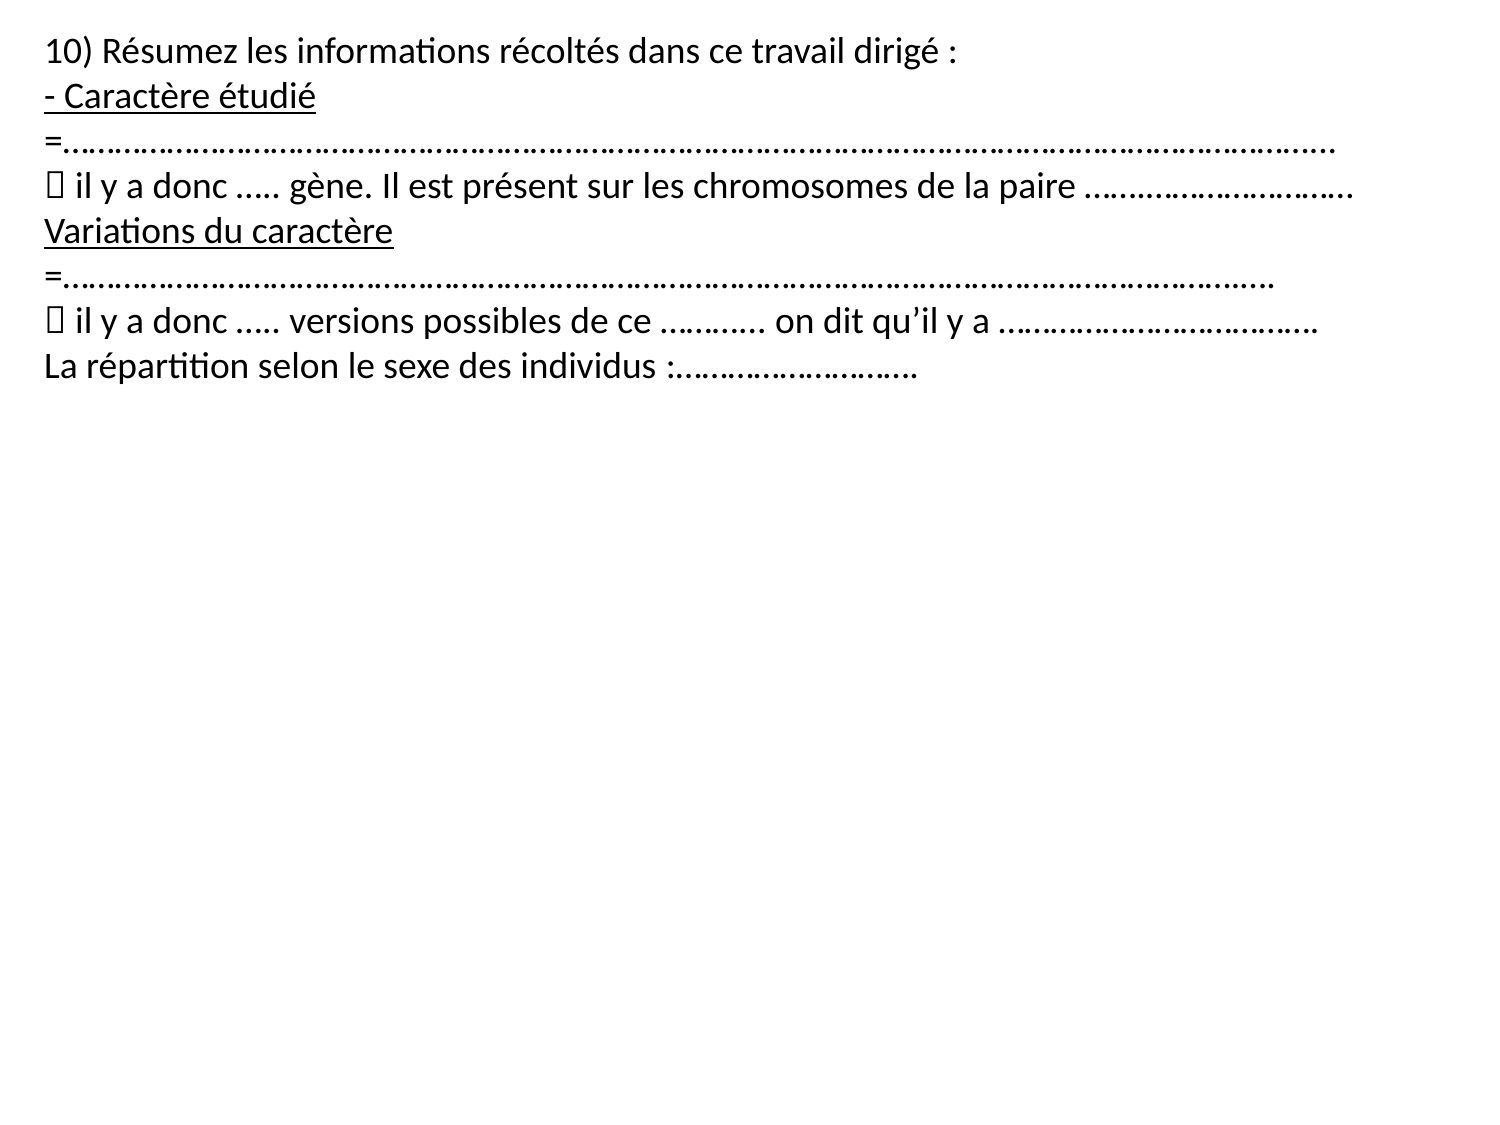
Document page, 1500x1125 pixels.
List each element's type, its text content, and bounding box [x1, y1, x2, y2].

text_box 10) Résumez les informations récoltés dans ce travail dirigé : - Caractère étudié =………………………………………………………………………………………………………………………………...  il y a donc ….. gène. Il est présent sur les chromosomes de la paire …….…………………… Variations du caractère =……………………………………………………………………………………………………………………….….  il y a donc ….. versions possibles de ce ………... on dit qu’il y a ………………………………. La répartition selon le sexe des individus :………………………. [29, 19, 1471, 439]
